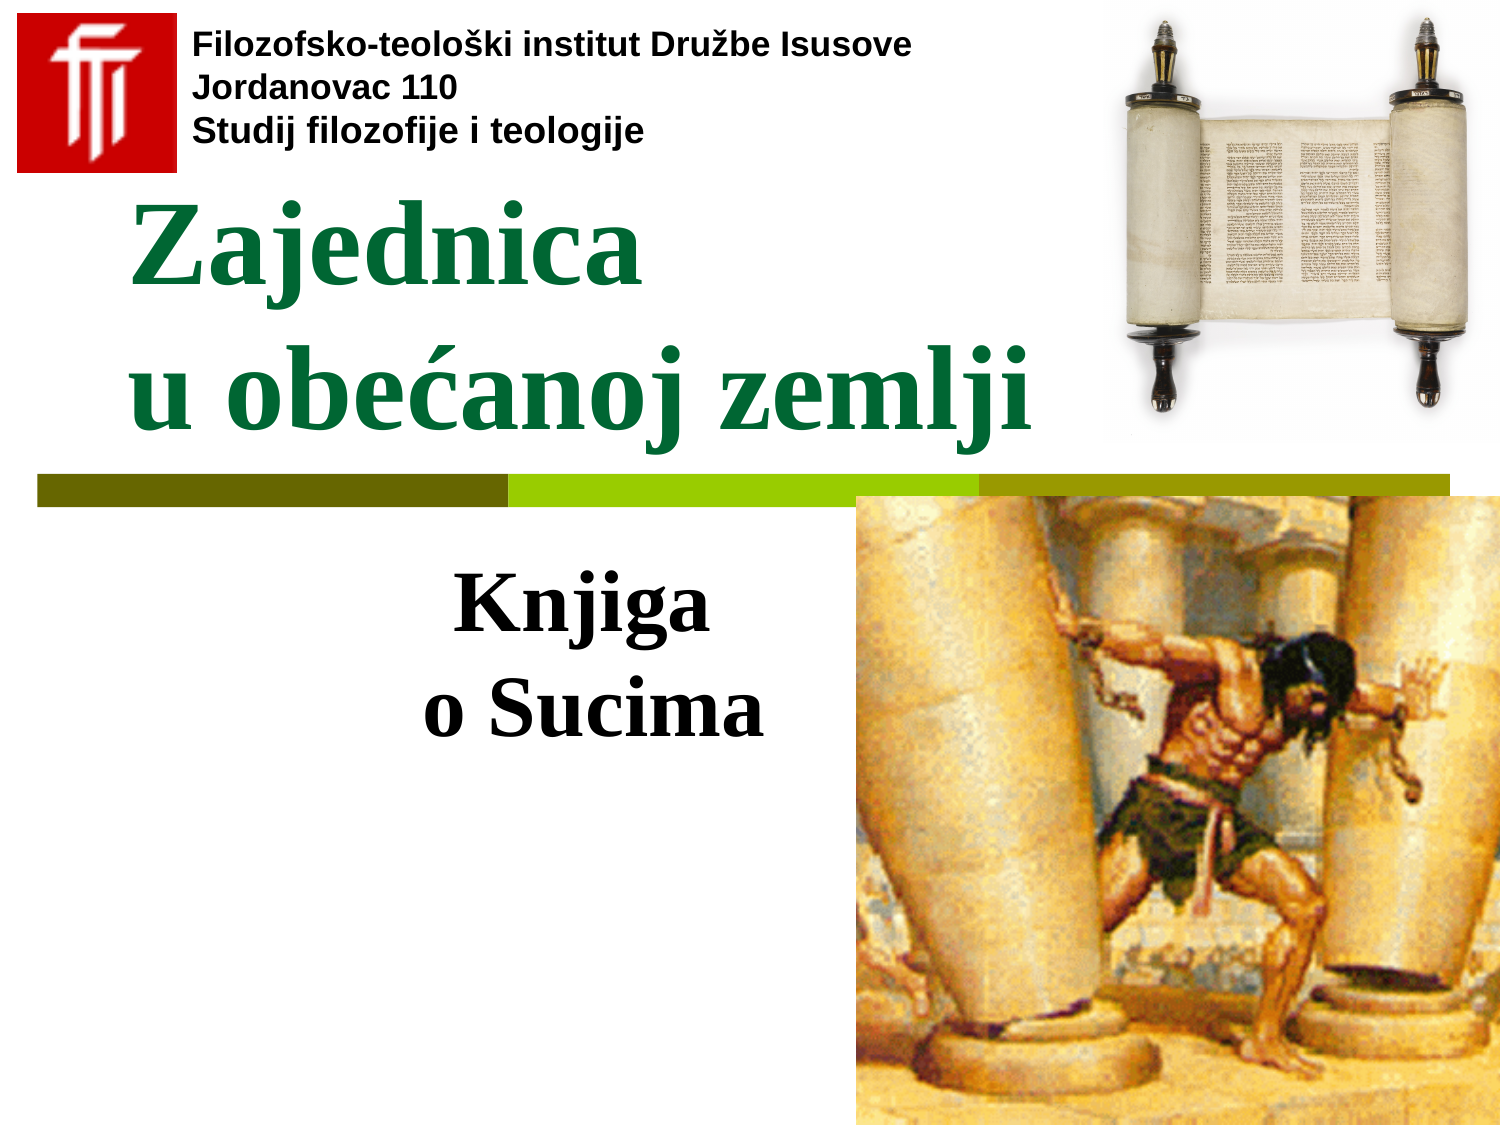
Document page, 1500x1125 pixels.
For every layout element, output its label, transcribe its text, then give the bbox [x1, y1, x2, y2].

picture [856, 496, 1500, 1125]
picture [17, 13, 177, 173]
picture [1103, 0, 1500, 443]
title Zajednica u obećanoj zemlji [112, 335, 1388, 462]
subtitle Knjiga o Sucima [225, 536, 856, 899]
text_box Filozofsko-teološki institut Družbe Isusove Jordanovac 110 Studij filozofije i teologije [177, 13, 945, 159]
